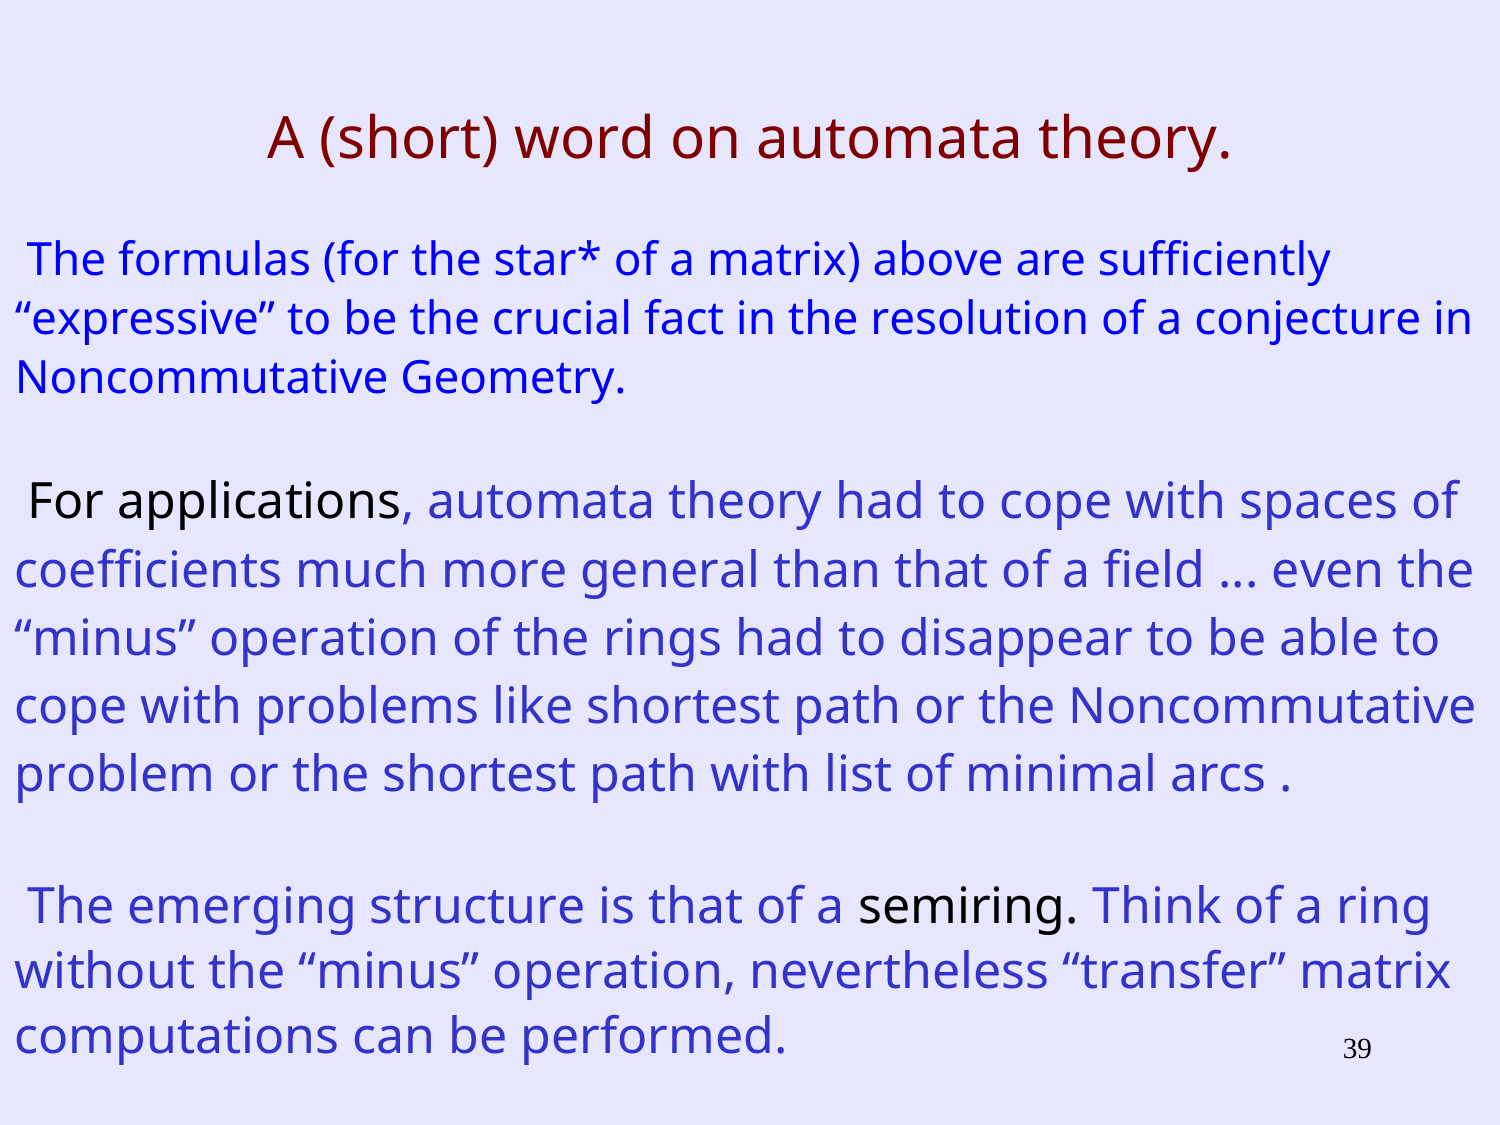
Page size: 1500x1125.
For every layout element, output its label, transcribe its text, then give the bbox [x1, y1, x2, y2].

text_box A (short) word on automata theory. The formulas (for the star* of a matrix) above are sufficiently “expressive” to be the crucial fact in the resolution of a conjecture in Noncommutative Geometry. For applications, automata theory had to cope with spaces of coefficients much more general than that of a field ... even the “minus” operation of the rings had to disappear to be able to cope with problems like shortest path or the Noncommutative problem or the shortest path with list of minimal arcs . The emerging structure is that of a semiring. Think of a ring without the “minus” operation, nevertheless “transfer” matrix computations can be performed. [0, 88, 1500, 1028]
